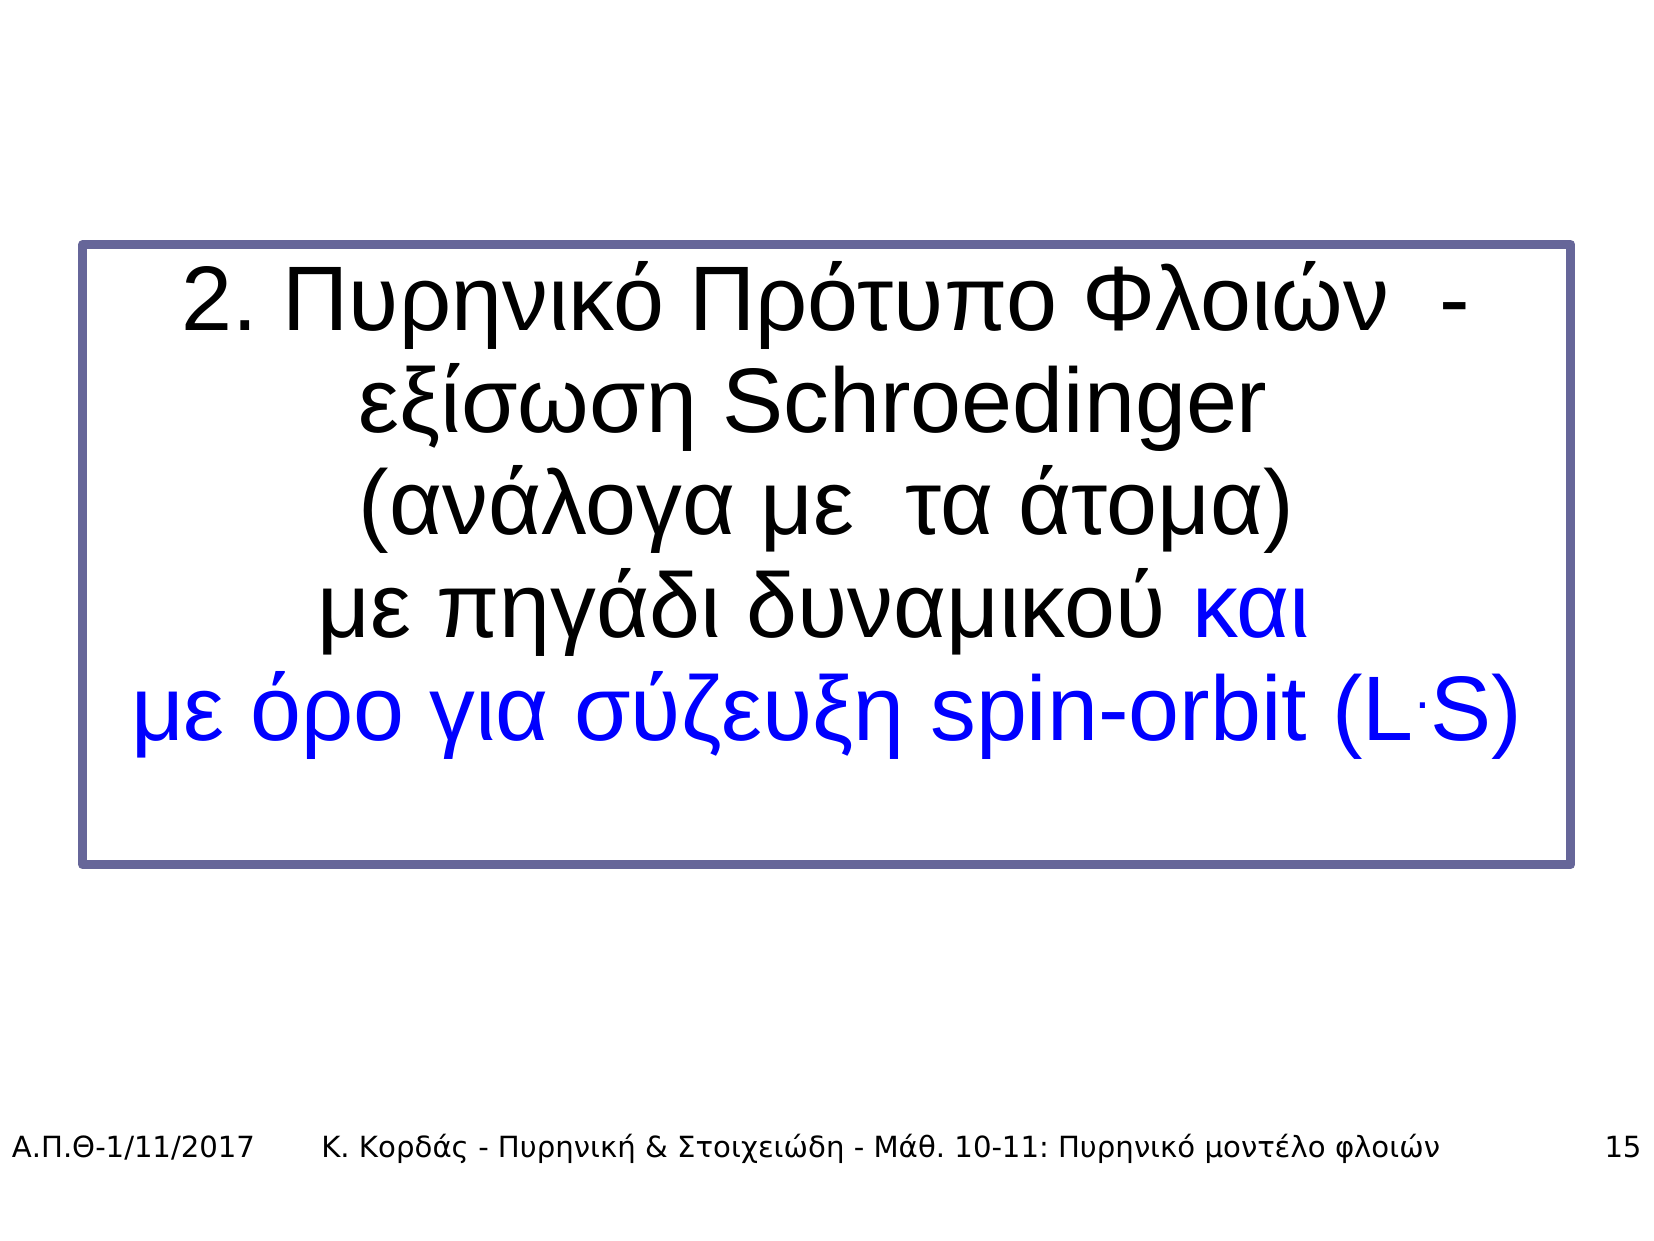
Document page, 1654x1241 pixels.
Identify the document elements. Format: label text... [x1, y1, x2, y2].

title 2. Πυρηνικό Πρότυπο Φλοιών - εξίσωση Schroedinger (ανάλογα με τα άτομα) με πηγάδι δυναμικού και με όρο για σύζευξη spin-orbit (L.S) [82, 244, 1571, 865]
